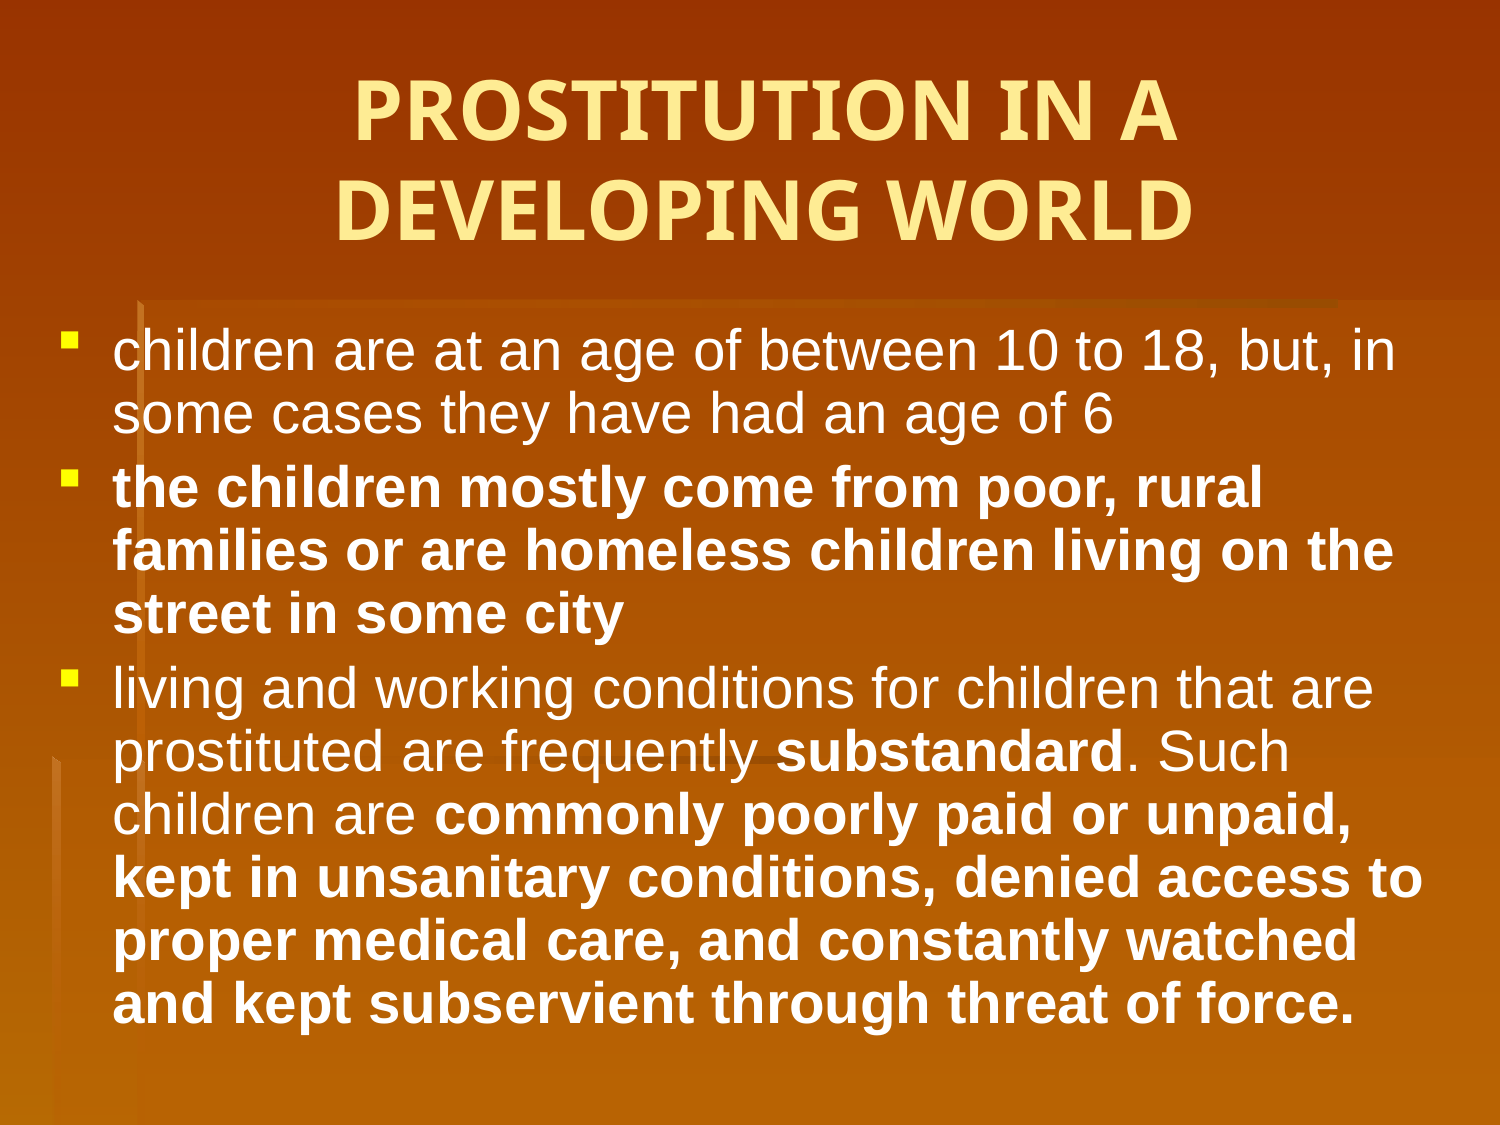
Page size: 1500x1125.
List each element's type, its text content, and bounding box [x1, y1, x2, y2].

list children are at an age of between 10 to 18, but, in some cases they have had an age of 6 the children mostly come from poor, rural families or are homeless children living on the street in some city living and working conditions for children that are prostituted are frequently substandard. Such children are commonly poorly paid or unpaid, kept in unsanitary conditions, denied access to proper medical care, and constantly watched and kept subservient through threat of force. [41, 312, 1451, 1125]
title PROSTITUTION IN A DEVELOPING WORLD [76, 90, 1453, 325]
